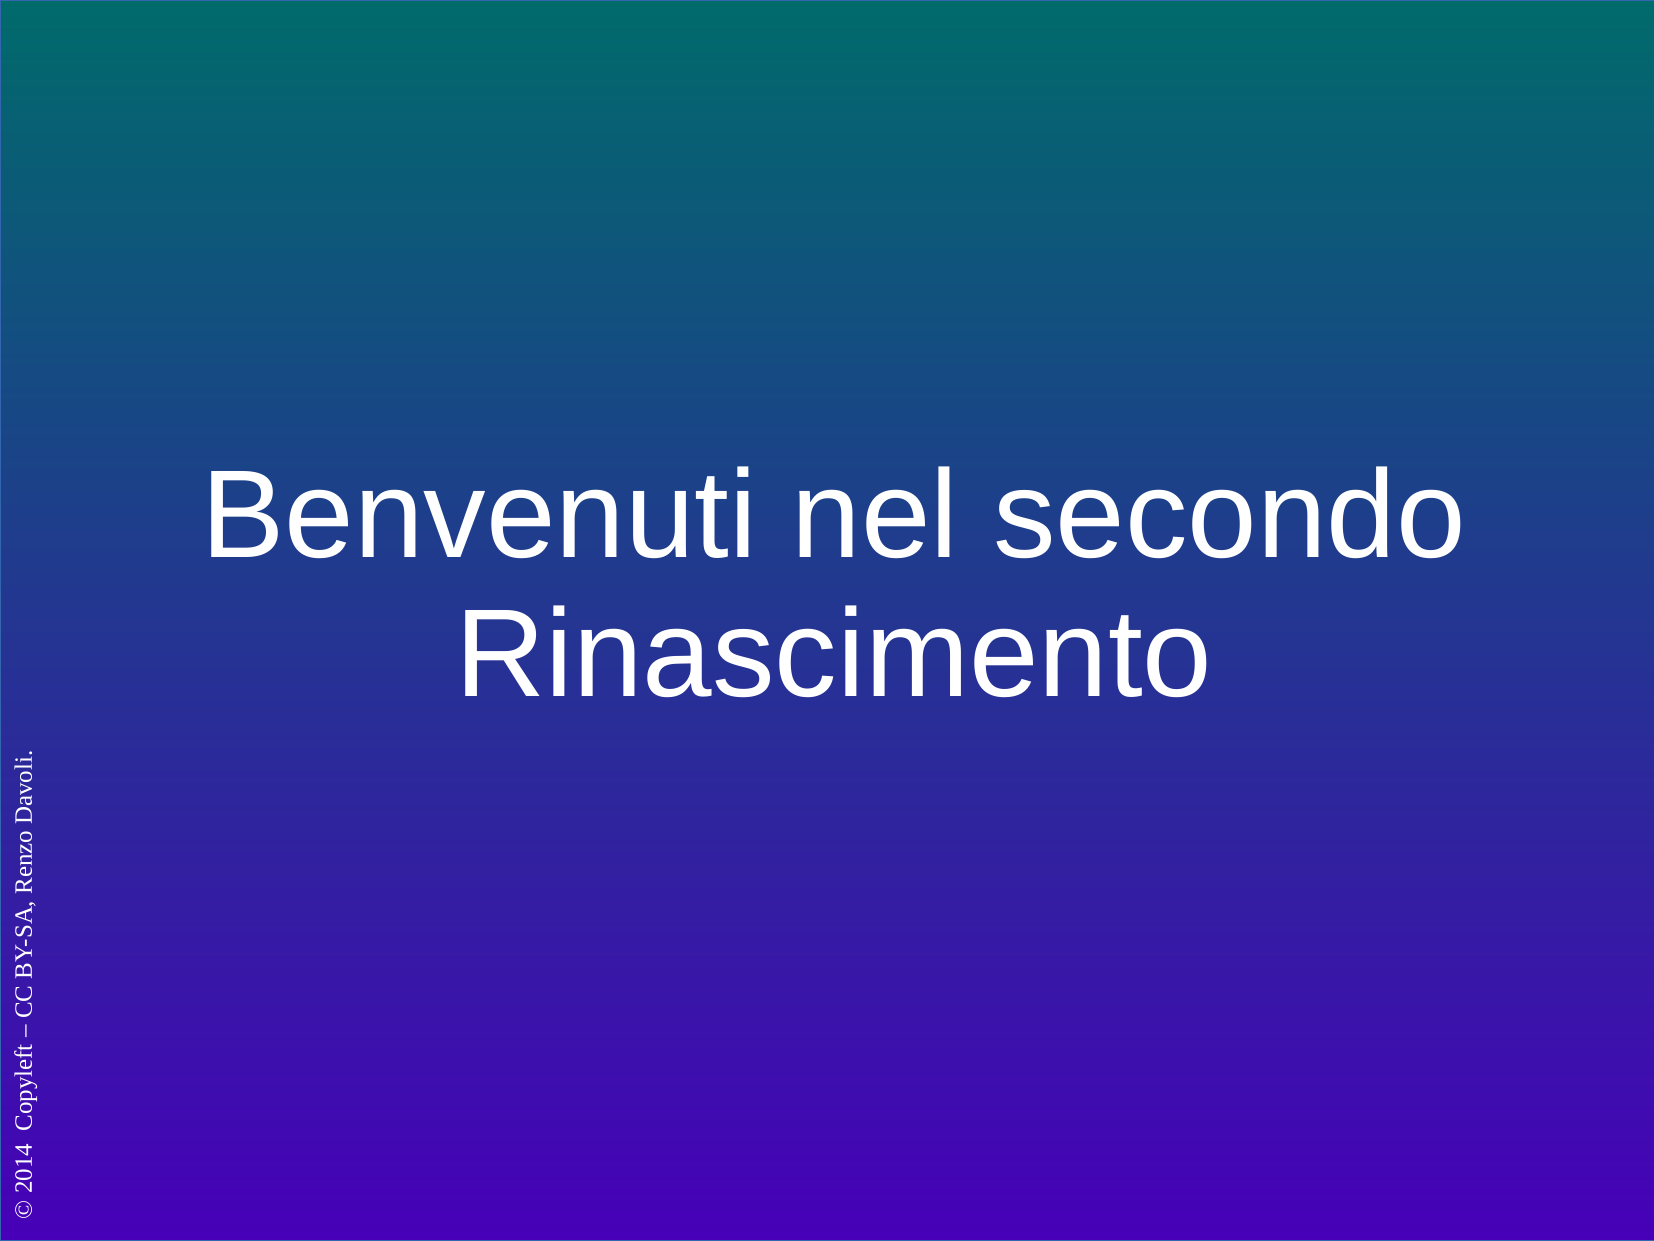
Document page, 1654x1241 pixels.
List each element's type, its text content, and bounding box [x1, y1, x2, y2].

title Benvenuti nel secondo Rinascimento [90, 443, 1579, 724]
